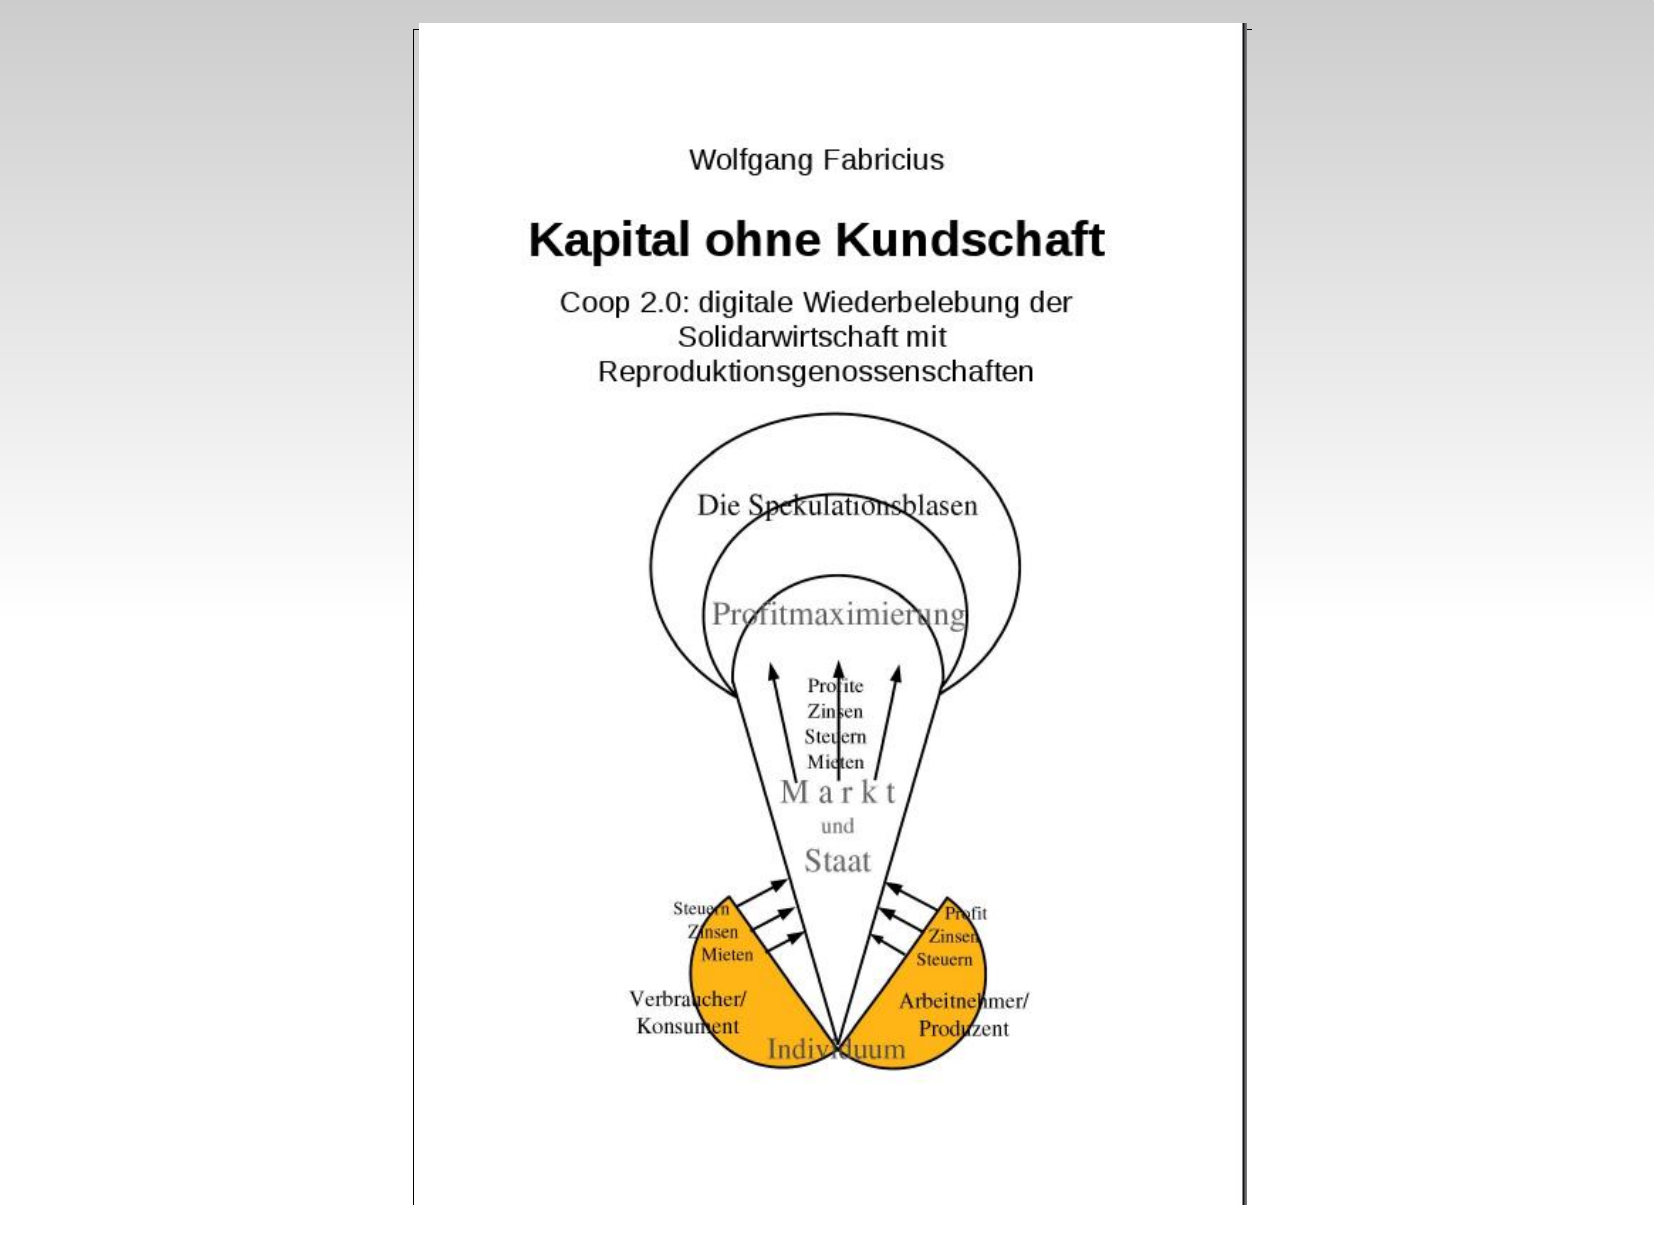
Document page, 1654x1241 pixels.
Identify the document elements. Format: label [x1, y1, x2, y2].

picture [419, 23, 1247, 1205]
